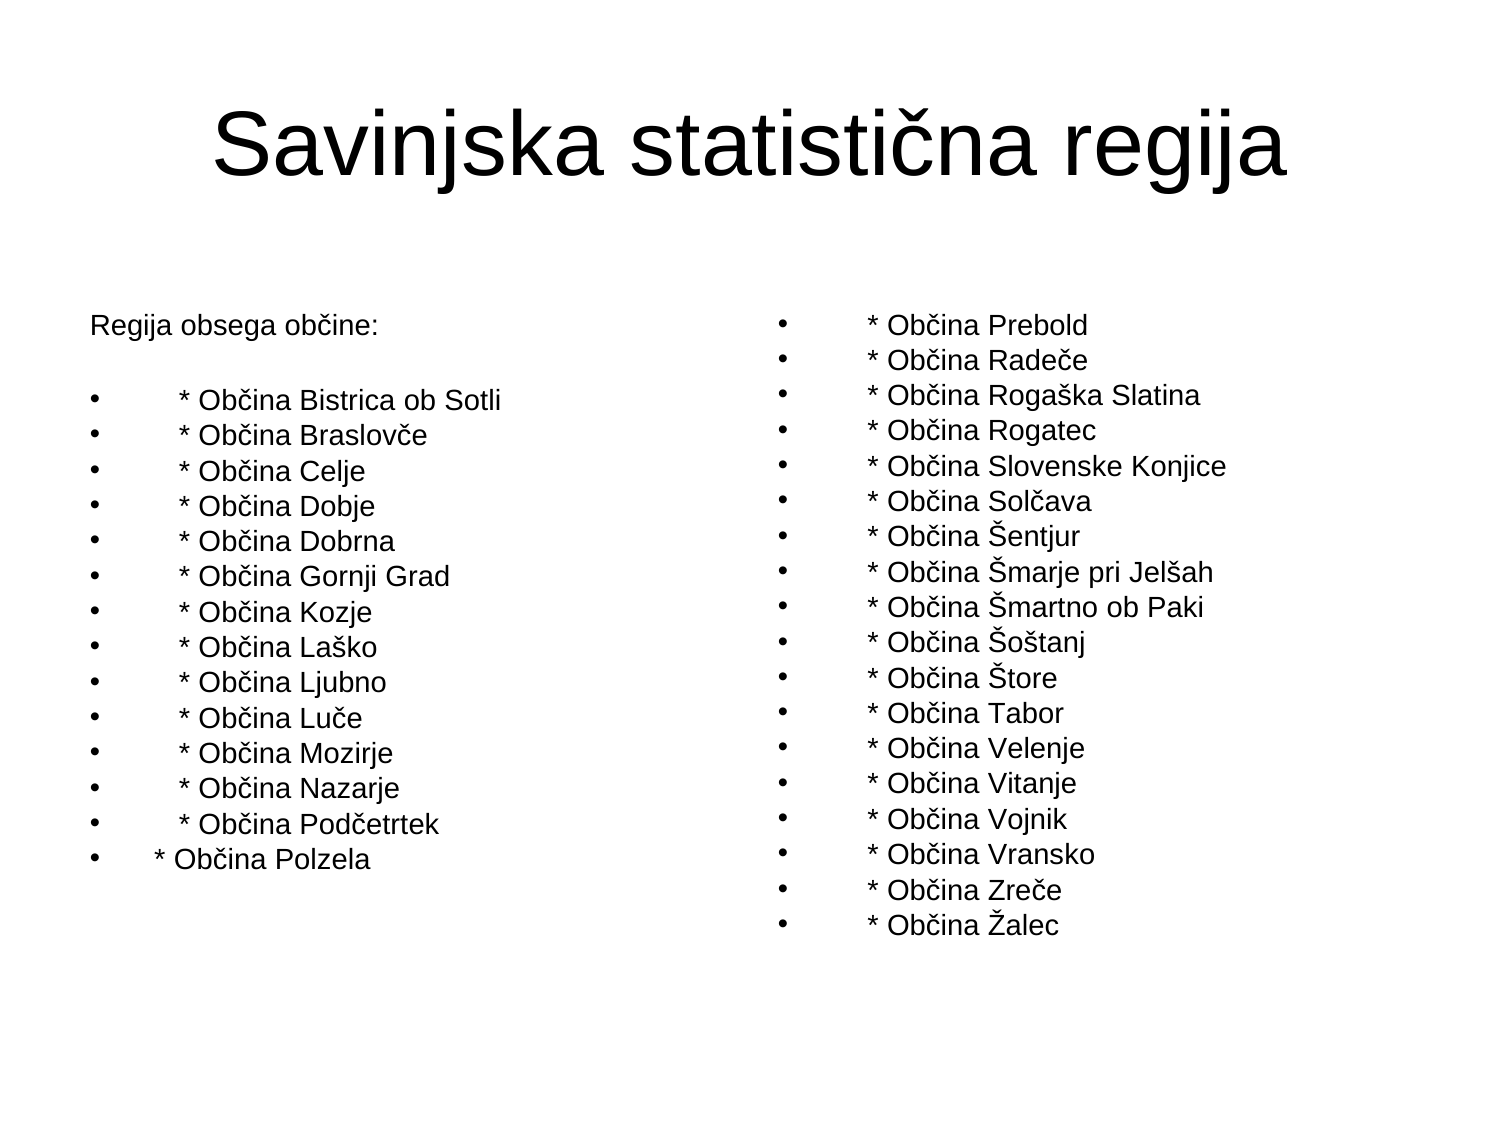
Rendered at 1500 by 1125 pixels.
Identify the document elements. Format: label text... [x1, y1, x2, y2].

list * Občina Prebold * Občina Radeče * Občina Rogaška Slatina * Občina Rogatec * Občina Slovenske Konjice * Občina Solčava * Občina Šentjur * Občina Šmarje pri Jelšah * Občina Šmartno ob Paki * Občina Šoštanj * Občina Štore * Občina Tabor * Občina Velenje * Občina Vitanje * Občina Vojnik * Občina Vransko * Občina Zreče * Občina Žalec [763, 262, 1425, 1006]
list Regija obsega občine: * Občina Bistrica ob Sotli * Občina Braslovče * Občina Celje * Občina Dobje * Občina Dobrna * Občina Gornji Grad * Občina Kozje * Občina Laško * Občina Ljubno * Občina Luče * Občina Mozirje * Občina Nazarje * Občina Podčetrtek * Občina Polzela [74, 262, 737, 1006]
title Savinjska statistična regija [75, 45, 1426, 233]
